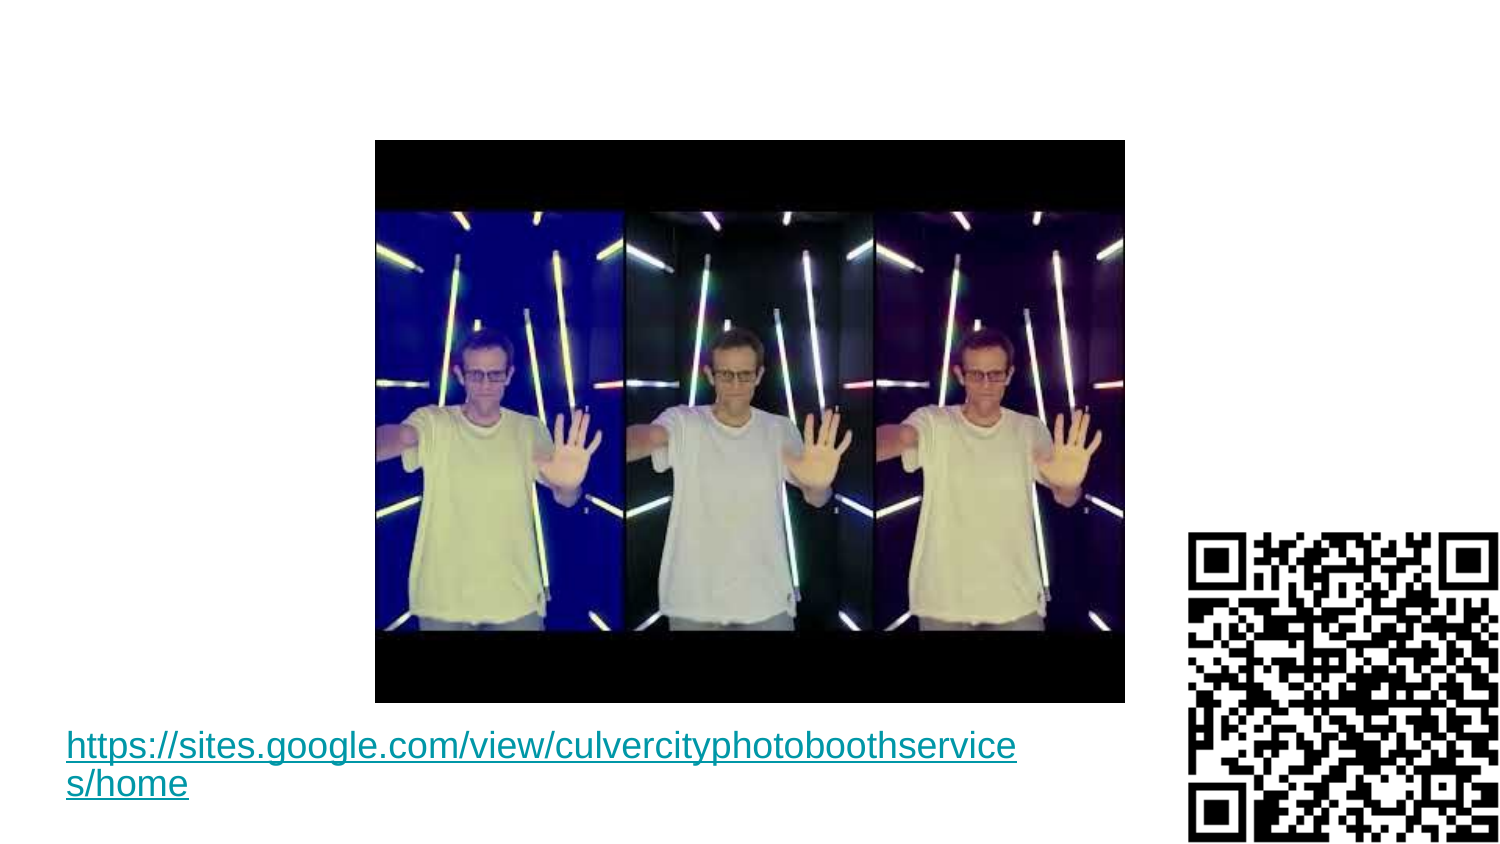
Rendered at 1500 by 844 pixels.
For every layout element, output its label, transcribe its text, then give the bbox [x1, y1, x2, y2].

list https://sites.google.com/view/culvercityphotoboothservices/home [51, 694, 1036, 794]
picture [1187, 531, 1500, 844]
picture [375, 140, 1125, 704]
